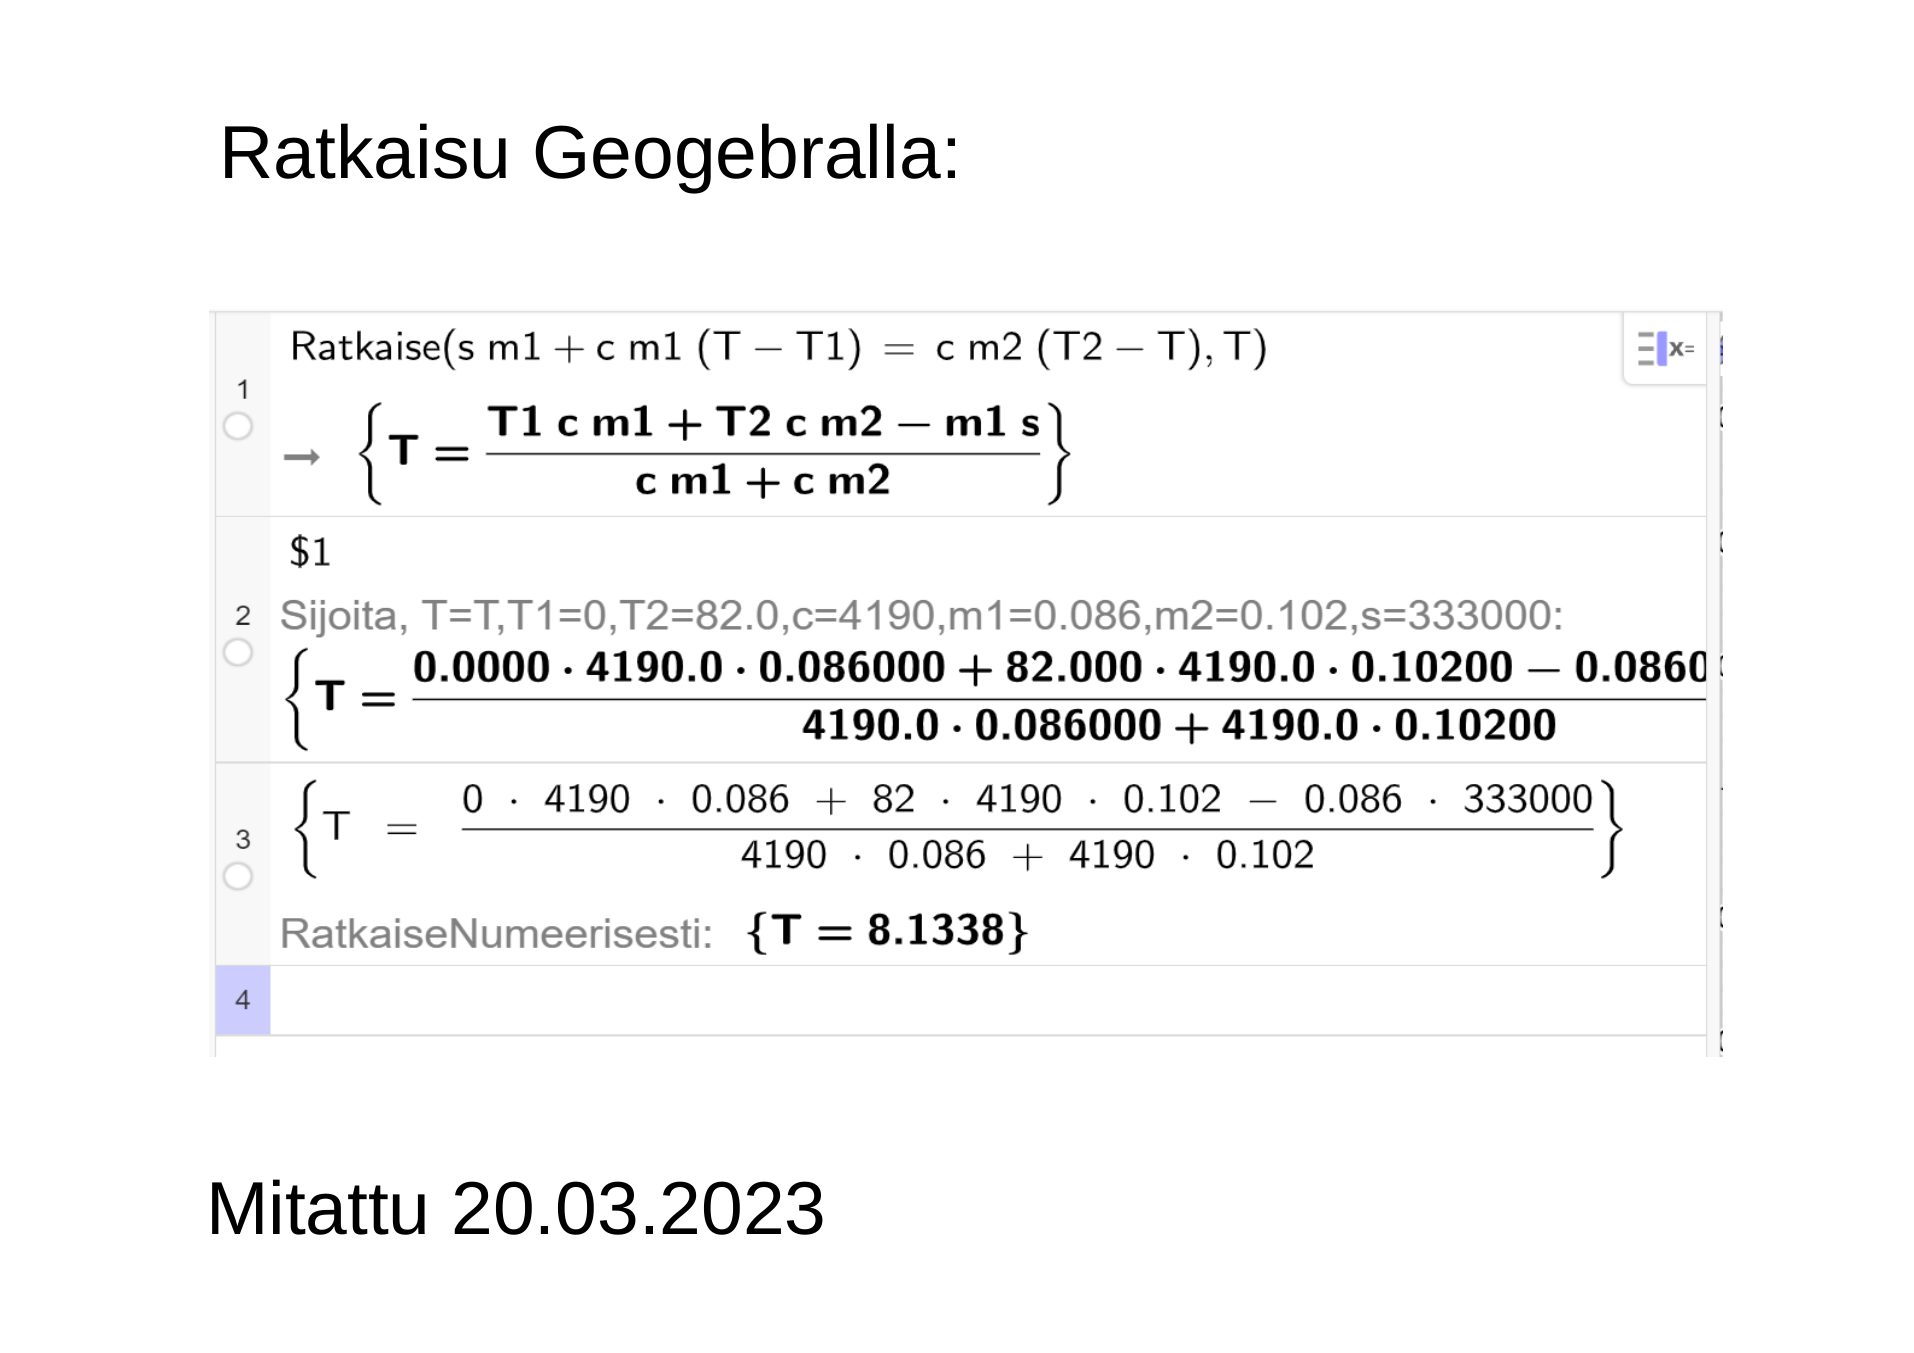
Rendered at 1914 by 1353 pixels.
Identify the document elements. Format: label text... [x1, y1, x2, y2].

text_box Ratkaisu Geogebralla: [204, 102, 1099, 257]
text_box Mitattu 20.03.2023 [191, 1159, 945, 1267]
picture [209, 309, 1723, 1057]
